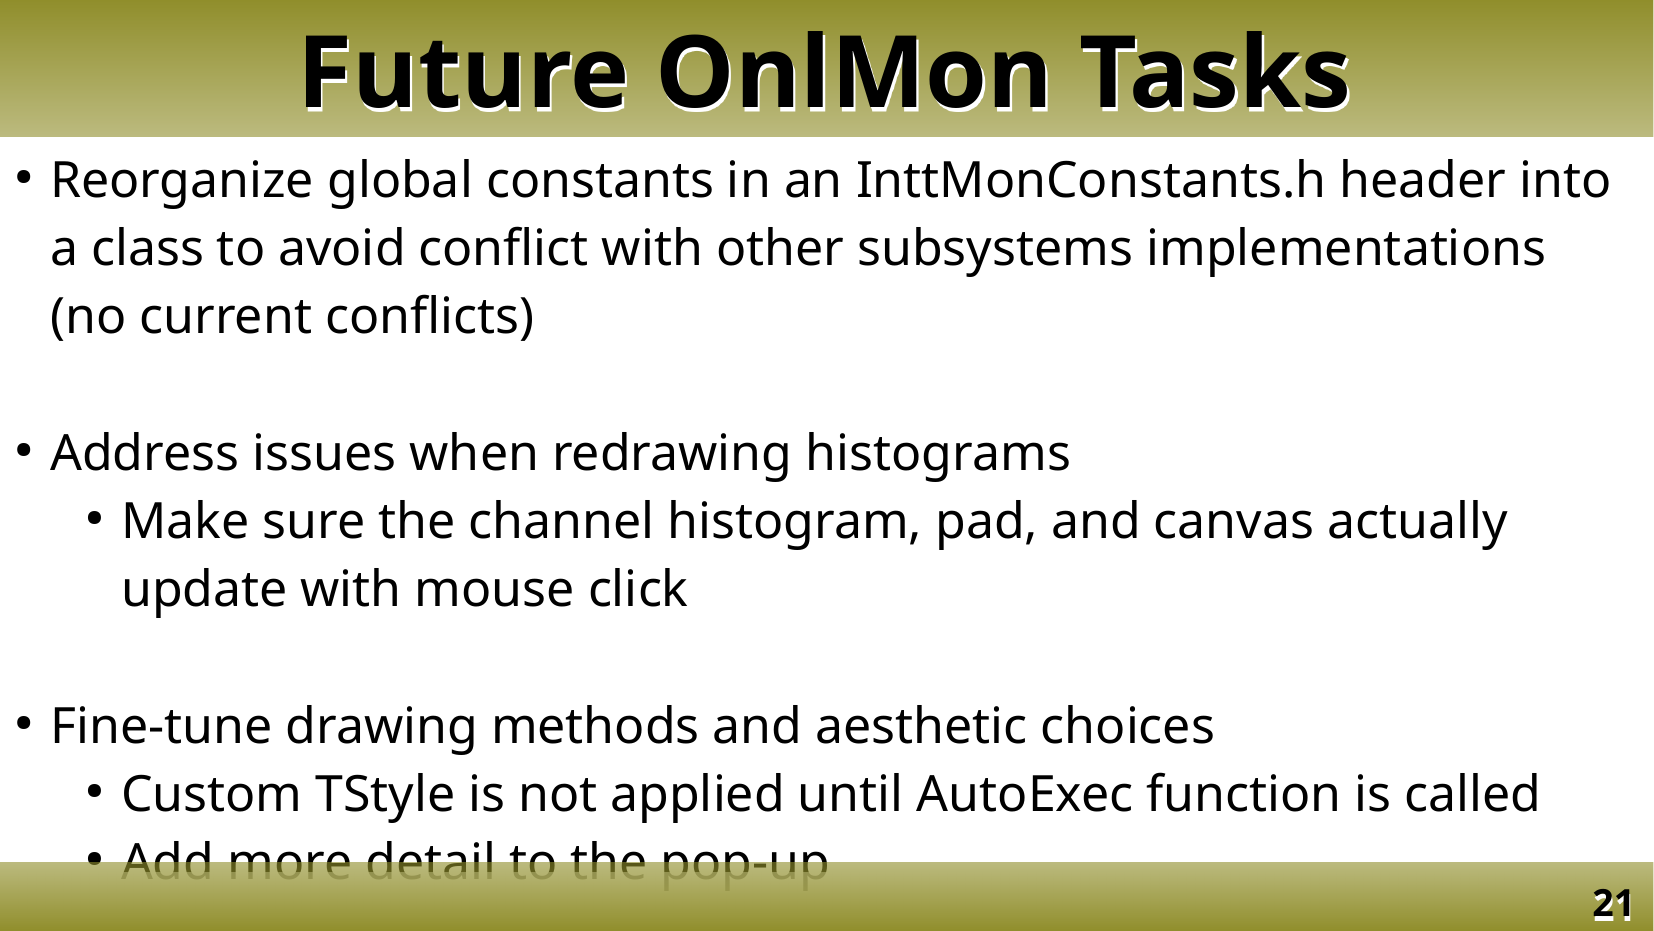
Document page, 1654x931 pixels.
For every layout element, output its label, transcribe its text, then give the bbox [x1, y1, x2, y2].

text_box [0, 862, 1654, 931]
text_box 21 [825, 864, 1651, 931]
text_box Reorganize global constants in an InttMonConstants.h header into a class to avoid conflict with other subsystems implementations (no current conflicts) Address issues when redrawing histograms Make sure the channel histogram, pad, and canvas actually update with mouse click Fine-tune drawing methods and aesthetic choices Custom TStyle is not applied until AutoExec function is called Add more detail to the pop-up [0, 136, 1651, 862]
text_box Future OnlMon Tasks [0, 0, 1651, 136]
